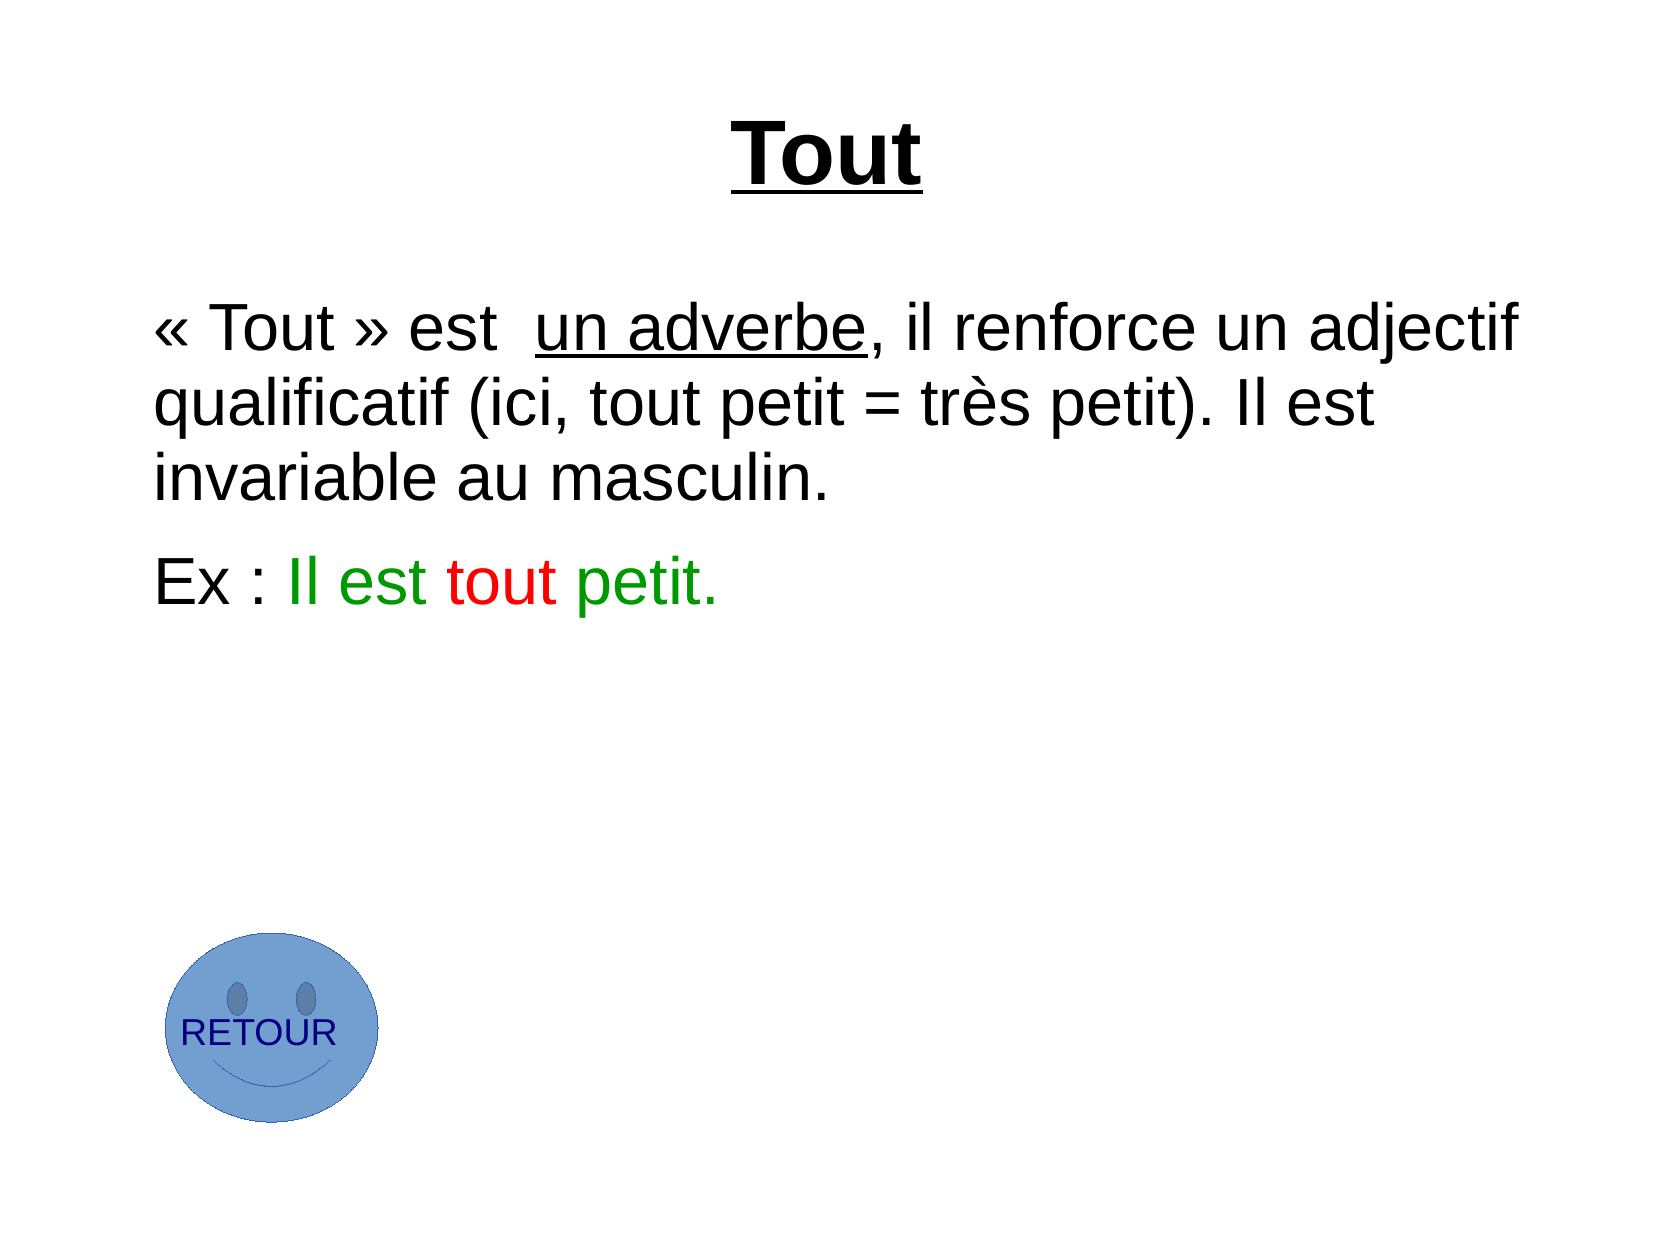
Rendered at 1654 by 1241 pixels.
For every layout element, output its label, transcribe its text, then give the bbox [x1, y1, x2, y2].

text_box RETOUR [165, 1003, 364, 1075]
title Tout [82, 49, 1571, 257]
text_box [169, 933, 379, 1123]
list « Tout » est un adverbe, il renforce un adjectif qualificatif (ici, tout petit = très petit). Il est invariable au masculin. Ex : Il est tout petit. [82, 290, 1571, 1010]
